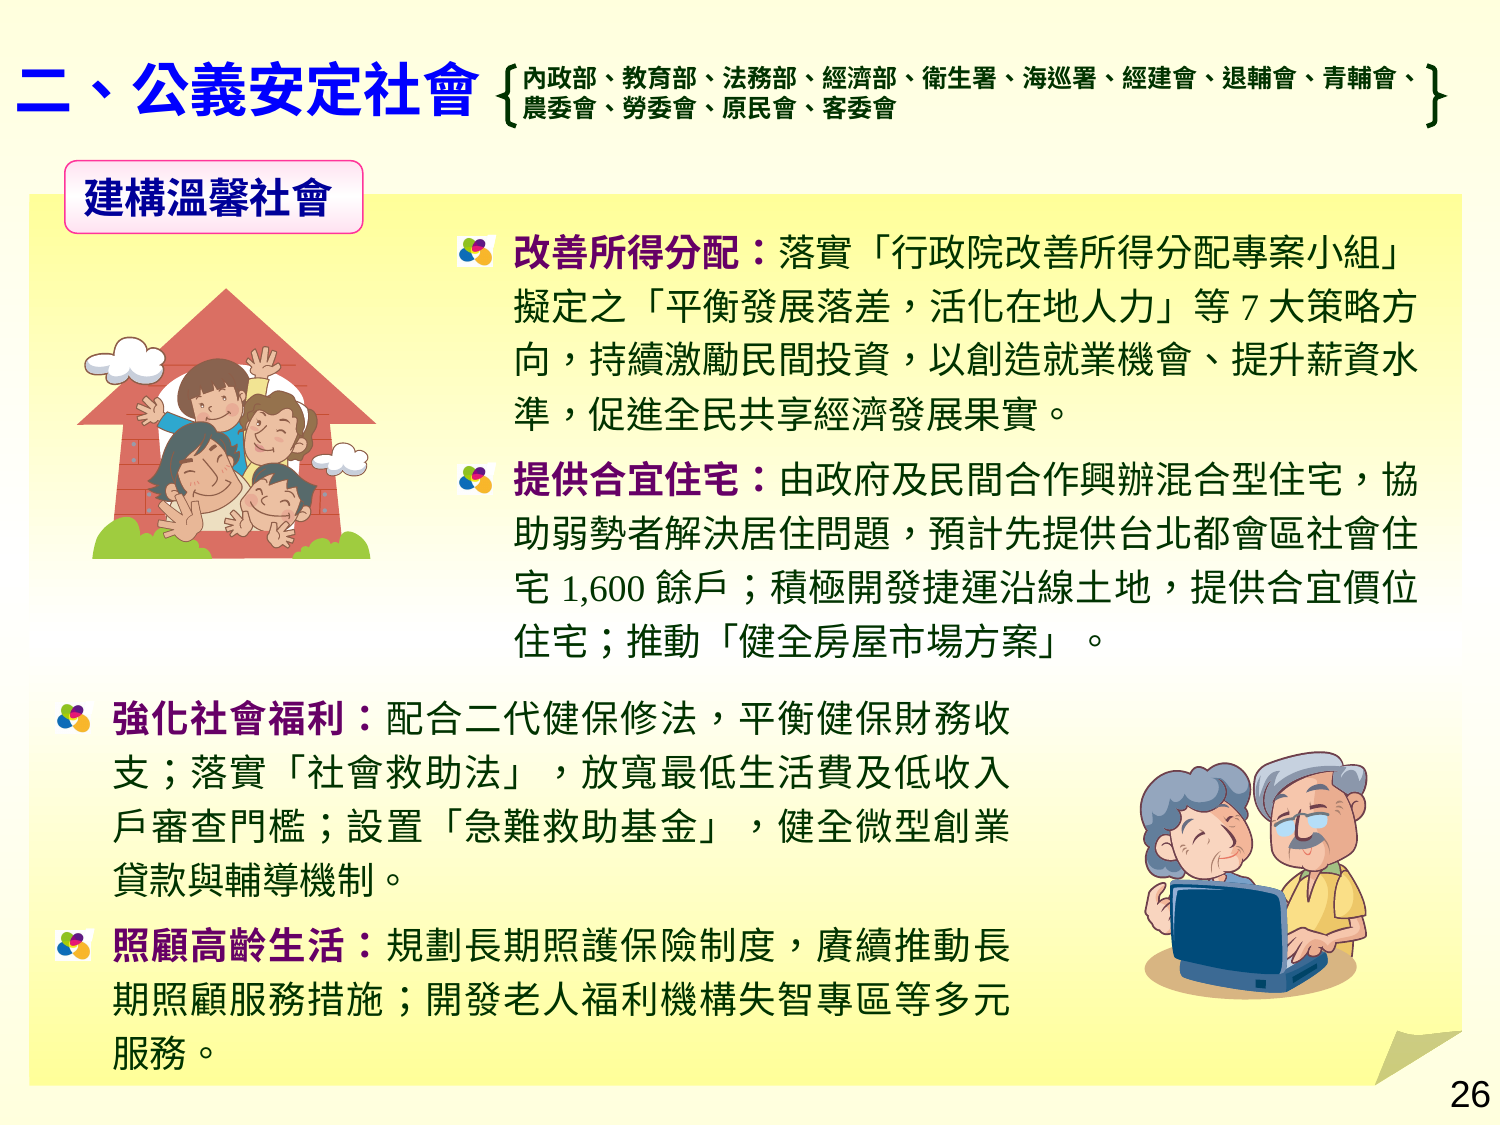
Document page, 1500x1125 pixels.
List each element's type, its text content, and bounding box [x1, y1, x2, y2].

picture [1139, 751, 1368, 1000]
text_box 二、公義安定社會 [14, 53, 497, 140]
text_box 內政部、教育部、法務部、經濟部、衛生署、海巡署、經建會、退輔會、青輔會、農委會、勞委會、原民會、客委會 [507, 54, 1453, 130]
text_box 建構溫馨社會 [64, 160, 363, 234]
picture [76, 288, 377, 559]
text_box 改善所得分配：落實「行政院改善所得分配專案小組」擬定之「平衡發展落差，活化在地人力」等7大策略方向，持續激勵民間投資，以創造就業機會、提升薪資水準，促進全民共享經濟發展果實。 提供合宜住宅：由政府及民間合作興辦混合型住宅，協助弱勢者解決居住問題，預計先提供台北都會區社會住宅1,600餘戶；積極開發捷運沿線土地，提供合宜價位住宅；推動「健全房屋市場方案」。 [442, 211, 1434, 695]
text_box 強化社會福利：配合二代健保修法，平衡健保財務收支；落實「社會救助法」，放寬最低生活費及低收入戶審查門檻；設置「急難救助基金」，健全微型創業貸款與輔導機制。 照顧高齡生活：規劃長期照護保險制度，賡續推動長期照顧服務措施；開發老人福利機構失智專區等多元服務。 [41, 678, 1026, 1080]
text_box [29, 193, 1463, 1086]
